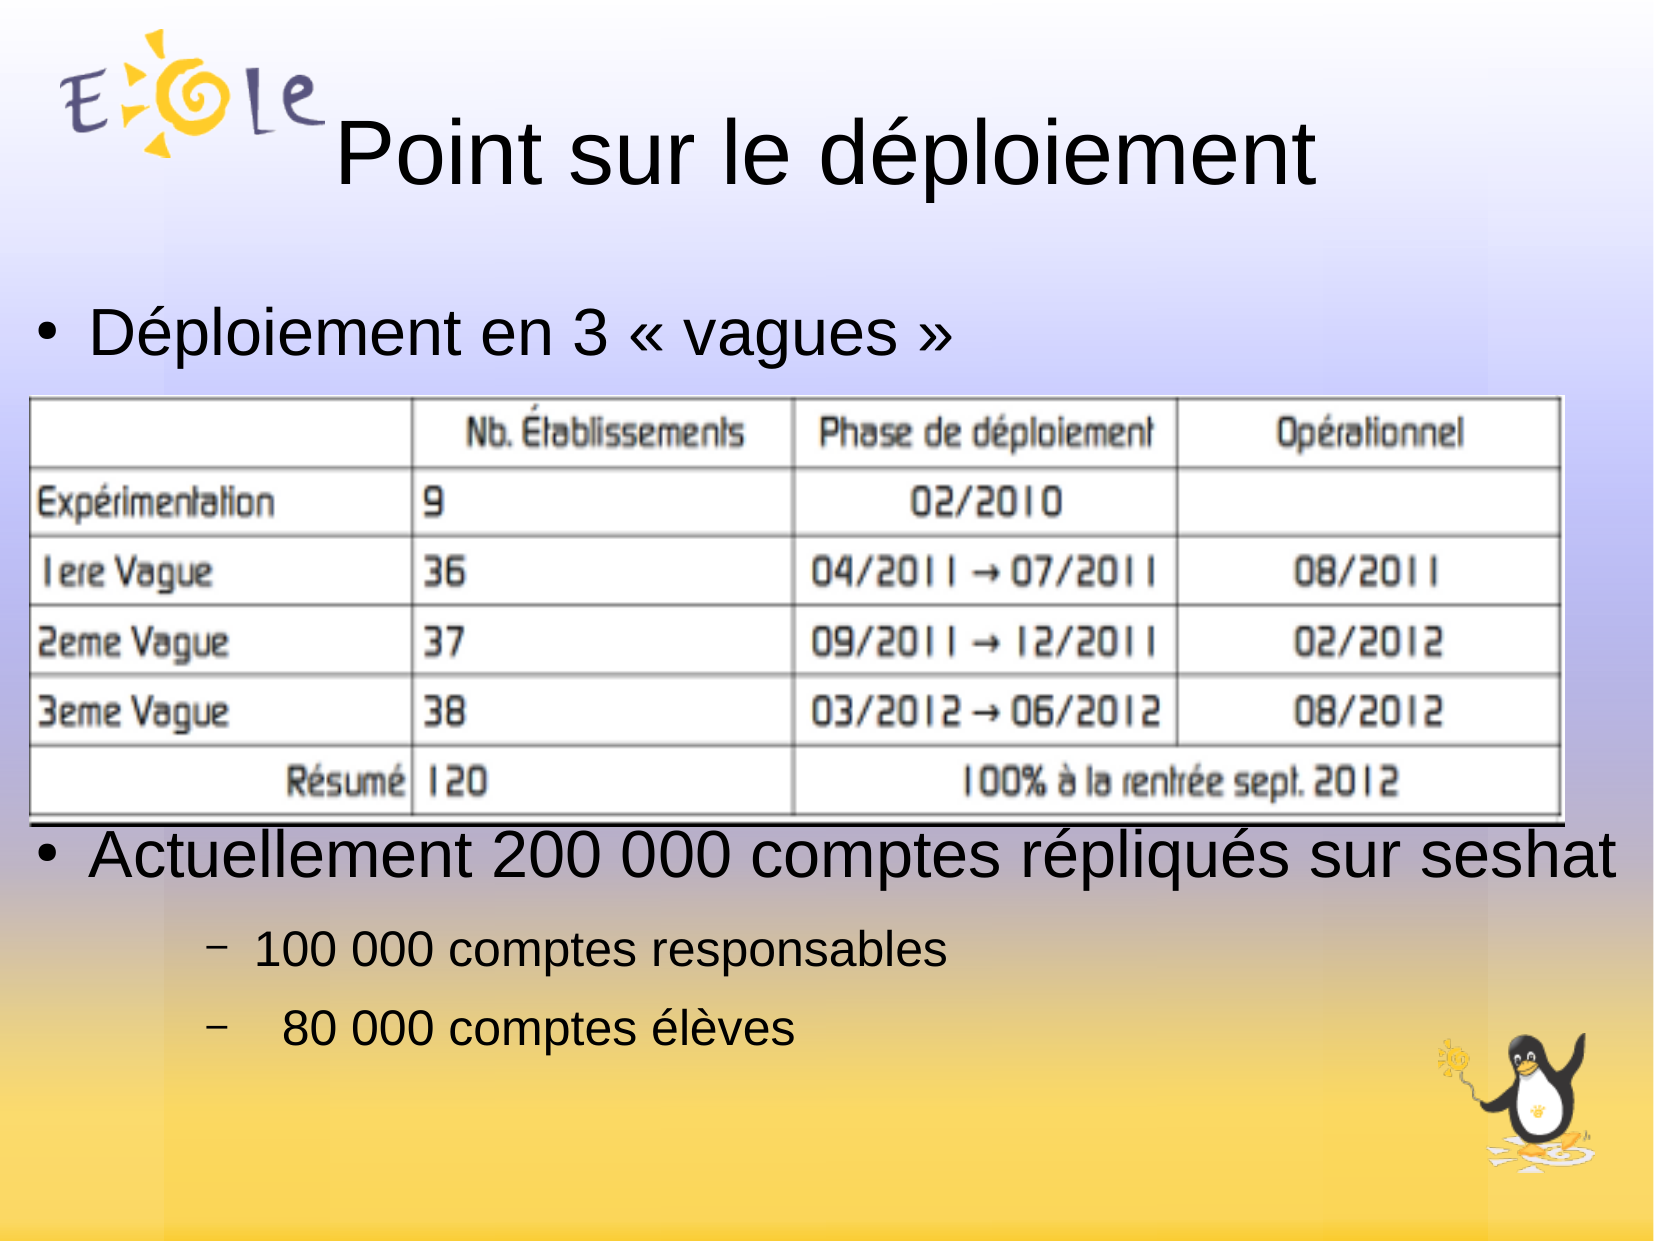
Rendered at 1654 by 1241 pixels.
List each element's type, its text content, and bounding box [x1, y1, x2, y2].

picture [0, 0, 1654, 1241]
list Déploiement en 3 « vagues » Actuellement 200 000 comptes répliqués sur seshat 100 000 comptes responsables 80 000 comptes élèves [17, 295, 1642, 1119]
title Point sur le déploiement [82, 49, 1571, 257]
